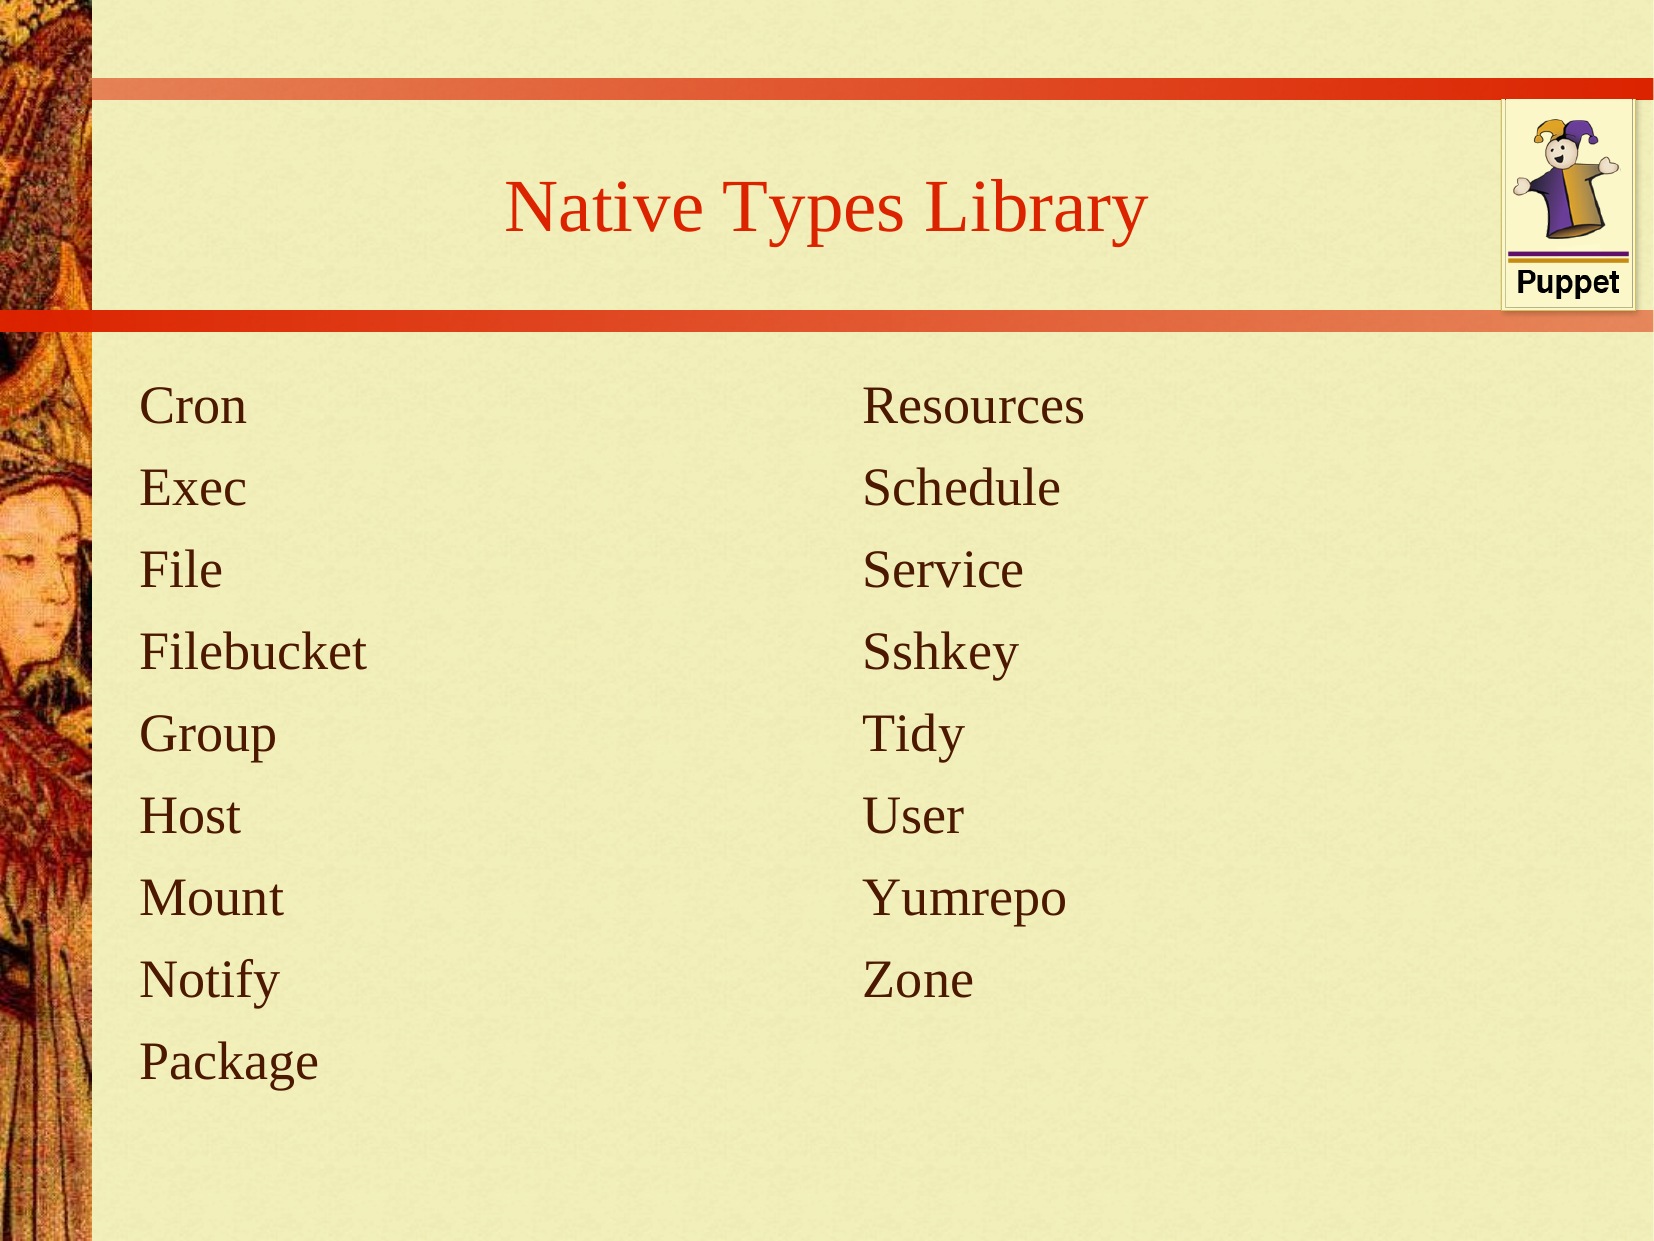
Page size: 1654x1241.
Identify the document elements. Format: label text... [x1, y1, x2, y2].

title Native Types Library [121, 102, 1534, 311]
list Cron Exec File Filebucket Group Host Mount Notify Package [121, 375, 811, 1127]
list Resources Schedule Service Sshkey Tidy User Yumrepo Zone [844, 375, 1534, 1127]
picture [0, 0, 1654, 1241]
